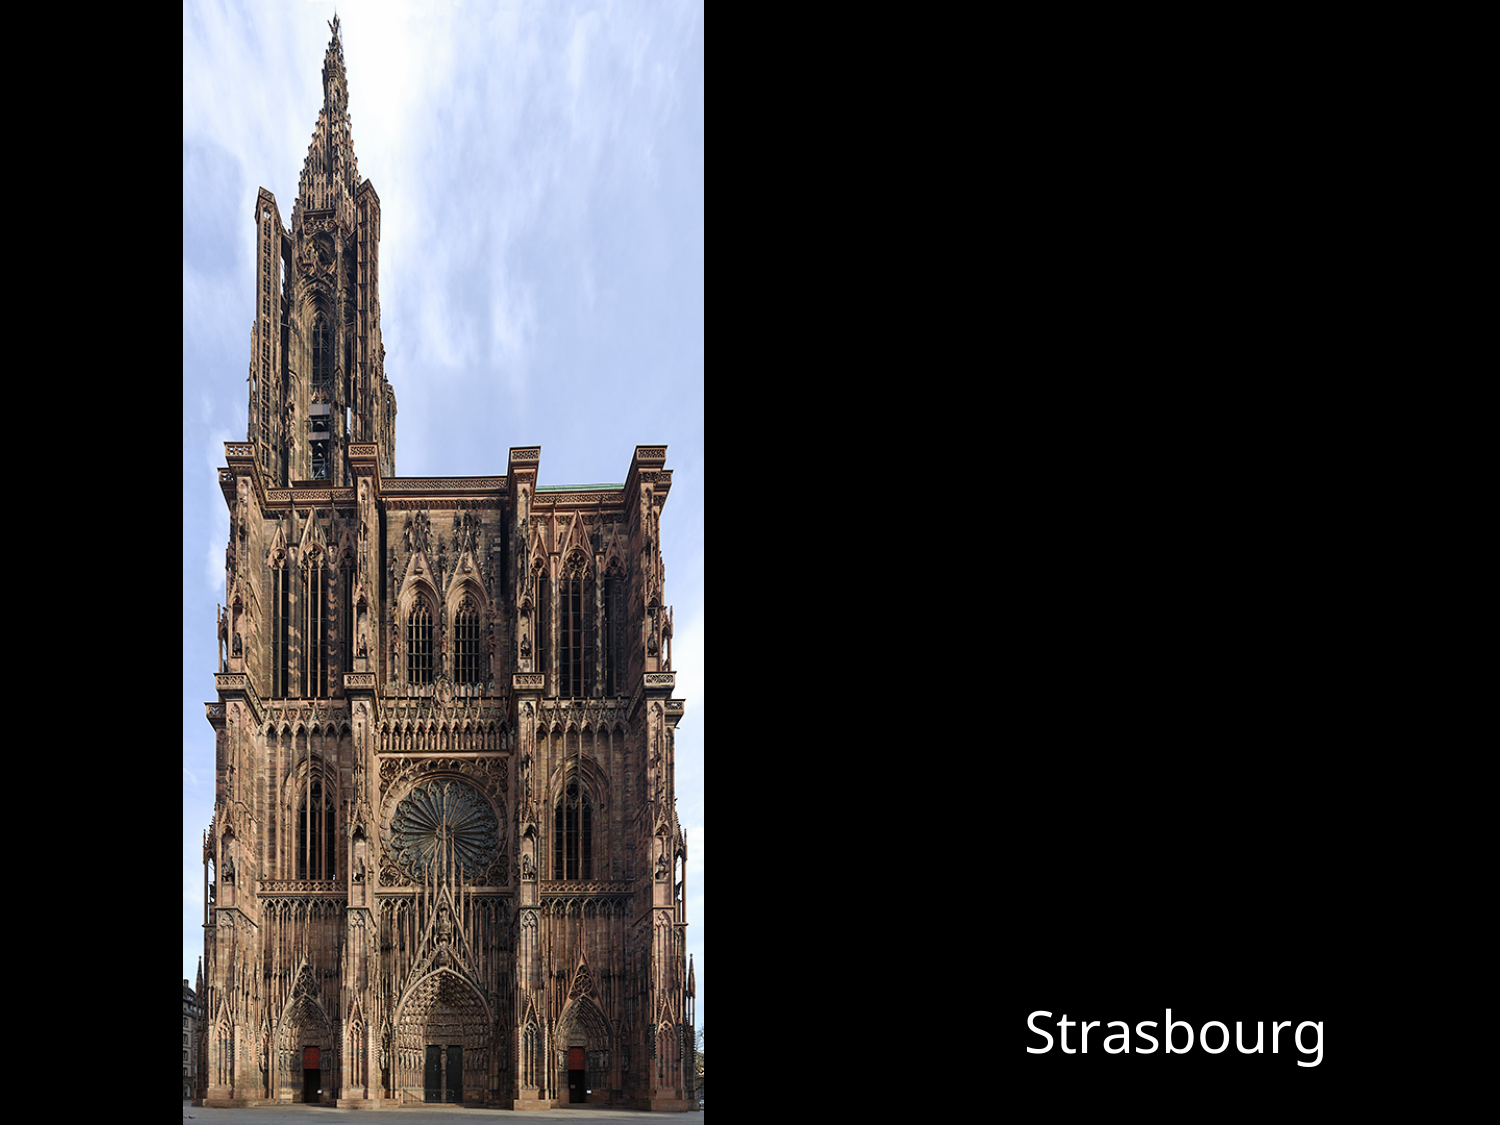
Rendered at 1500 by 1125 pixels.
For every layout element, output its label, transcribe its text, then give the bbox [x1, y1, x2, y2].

text_box Strasbourg [1009, 987, 1344, 1074]
picture [183, 0, 704, 1125]
